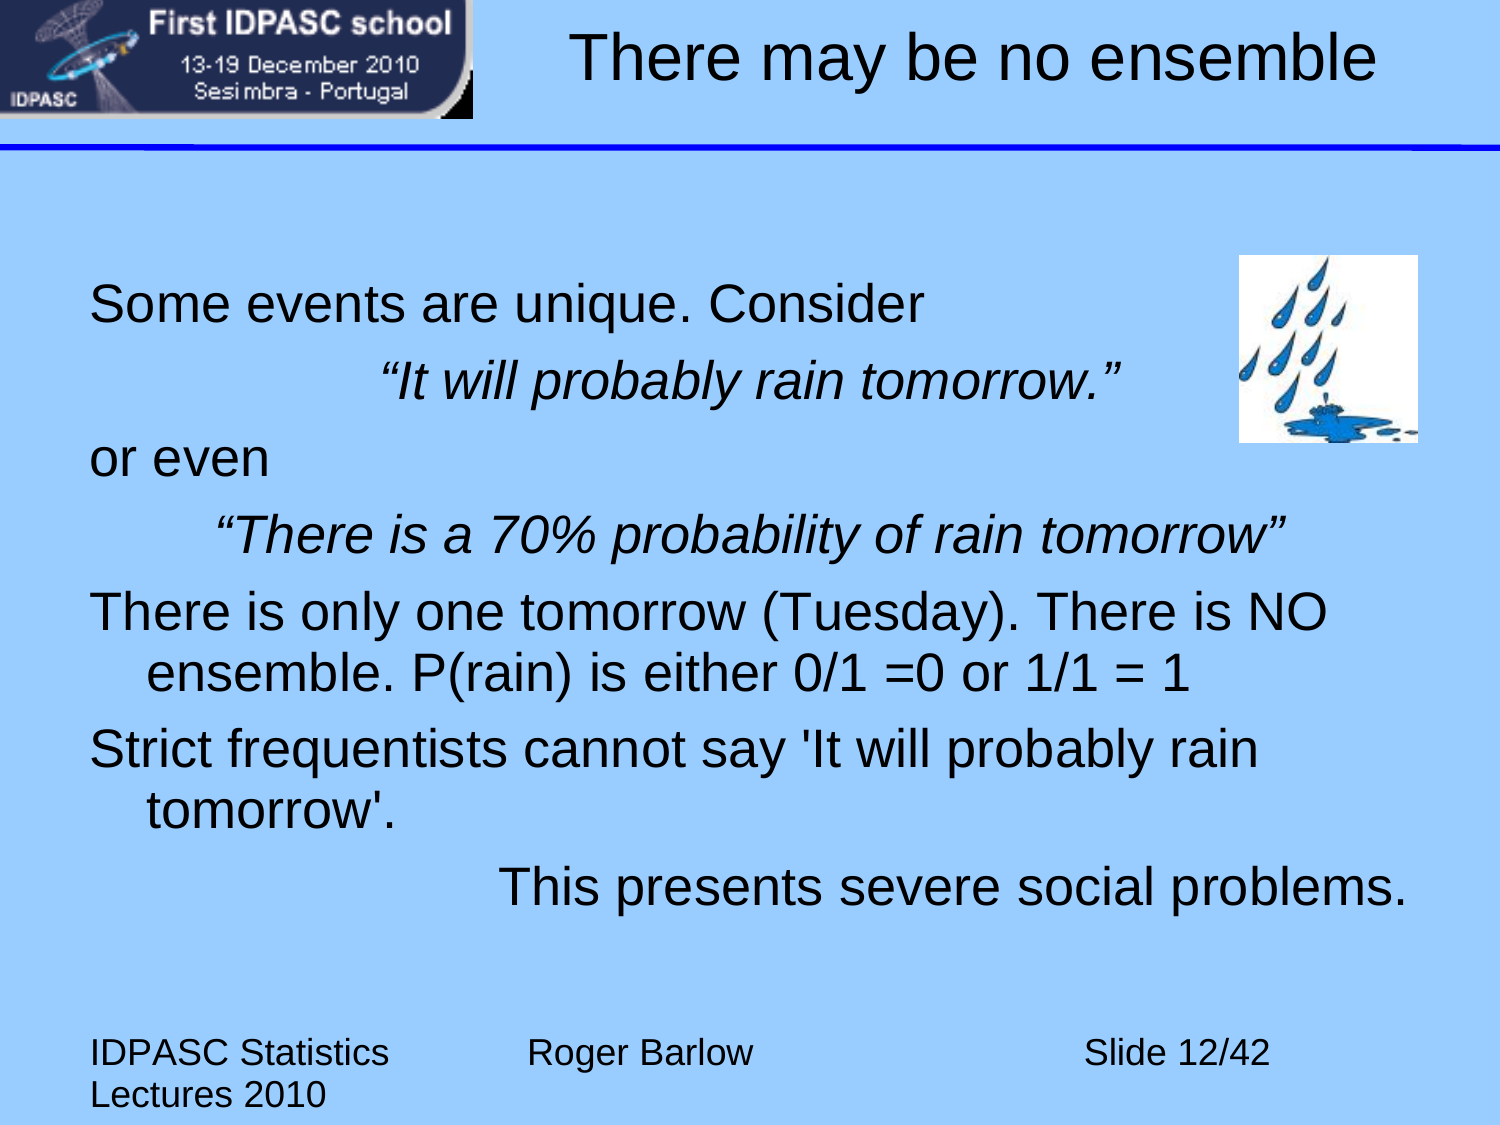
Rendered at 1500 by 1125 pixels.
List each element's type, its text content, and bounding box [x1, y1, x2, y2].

title There may be no ensemble [501, 0, 1428, 119]
list Some events are unique. Consider “It will probably rain tomorrow.” or even “There is a 70% probability of rain tomorrow” There is only one tomorrow (Tuesday). There is NO ensemble. P(rain) is either 0/1 =0 or 1/1 = 1 Strict frequentists cannot say 'It will probably rain tomorrow'. This presents severe social problems. [75, 262, 1426, 1006]
picture [0, 0, 473, 119]
picture [1239, 255, 1418, 443]
